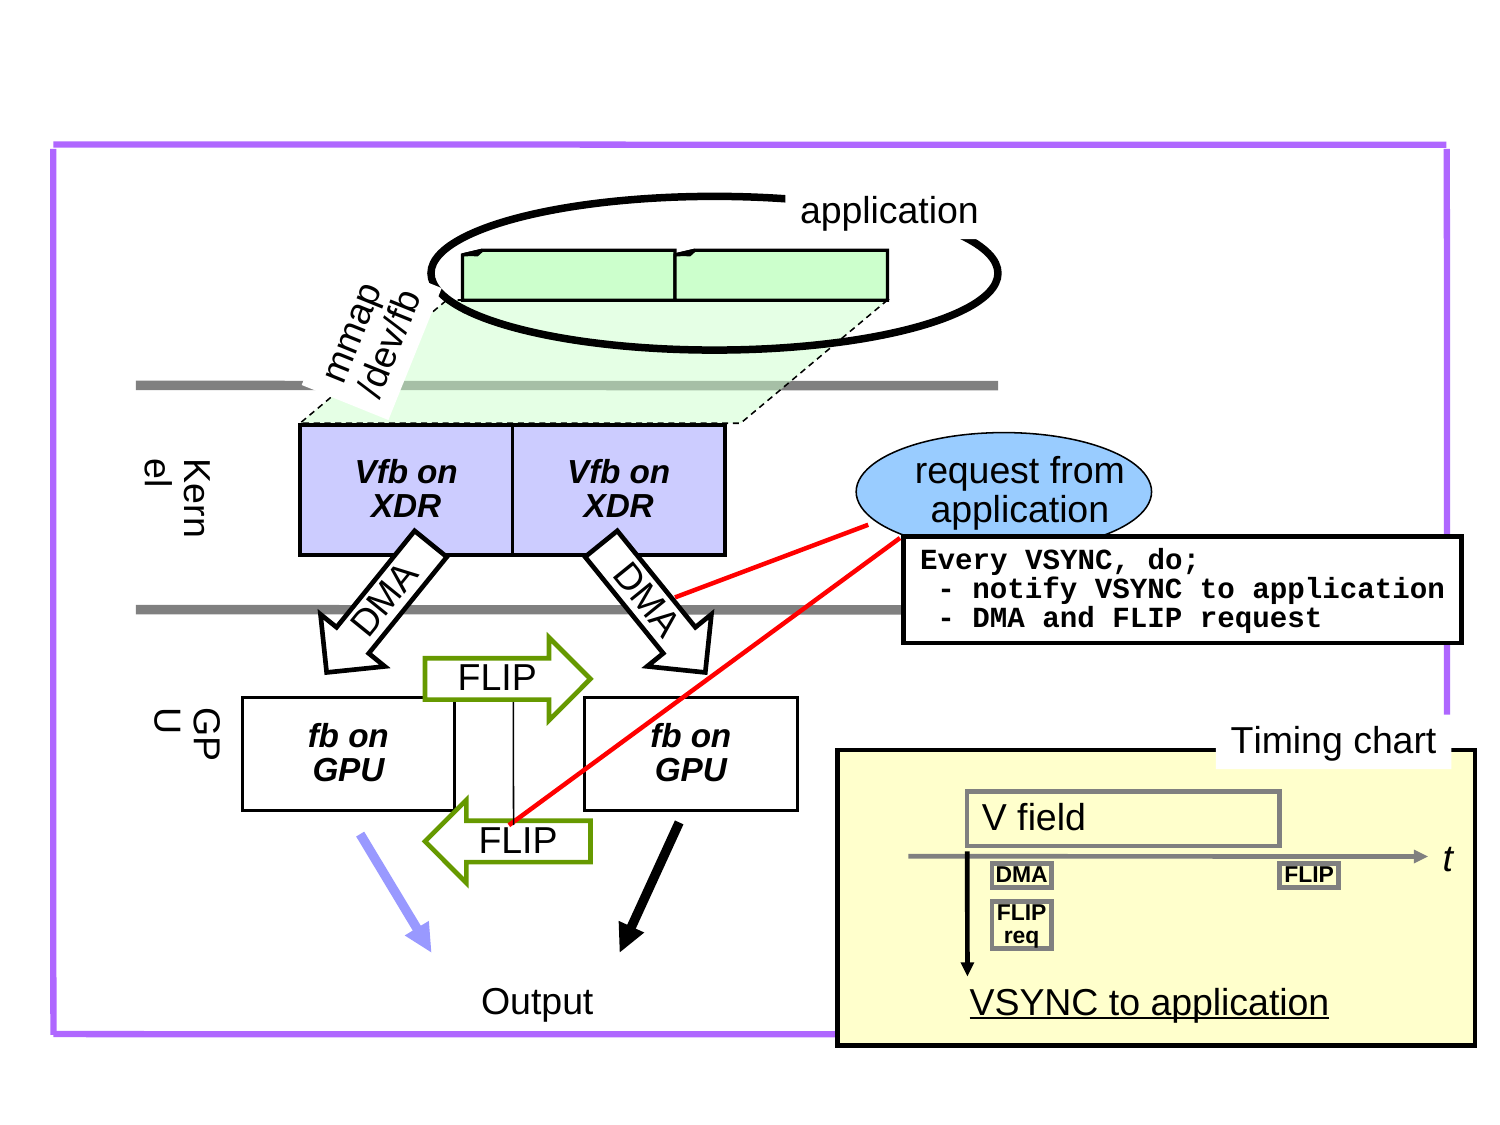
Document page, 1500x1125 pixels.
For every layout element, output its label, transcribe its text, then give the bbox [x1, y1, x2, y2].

text_box [300, 302, 831, 424]
text_box mmap /dev/fb [301, 253, 442, 421]
text_box FLIP [425, 800, 591, 883]
text_box fb on GPU [584, 697, 678, 766]
text_box Every VSYNC, do; - notify VSYNC to application - DMA and FLIP request [903, 536, 1462, 644]
text_box VSYNC to application [954, 976, 1345, 1031]
text_box FLIP req [992, 901, 1052, 949]
text_box request from application [856, 432, 1152, 536]
text_box [456, 250, 888, 346]
text_box t [1427, 832, 1469, 888]
text_box Kernel [154, 444, 223, 568]
text_box [837, 749, 1476, 1046]
text_box fb on GPU [242, 697, 455, 811]
text_box Timing chart [1215, 714, 1452, 770]
text_box application [785, 184, 994, 240]
text_box fb on GPU [584, 697, 798, 811]
text_box FLIP [424, 637, 591, 721]
text_box GPU [163, 692, 233, 790]
text_box Vfb on XDR [512, 425, 725, 555]
text_box DMA [320, 530, 447, 673]
text_box Output [466, 976, 609, 1031]
text_box DMA [992, 863, 1052, 888]
text_box V field [967, 791, 1280, 846]
text_box FLIP [1279, 863, 1339, 888]
text_box DMA [585, 530, 712, 673]
text_box Vfb on XDR [300, 425, 512, 555]
